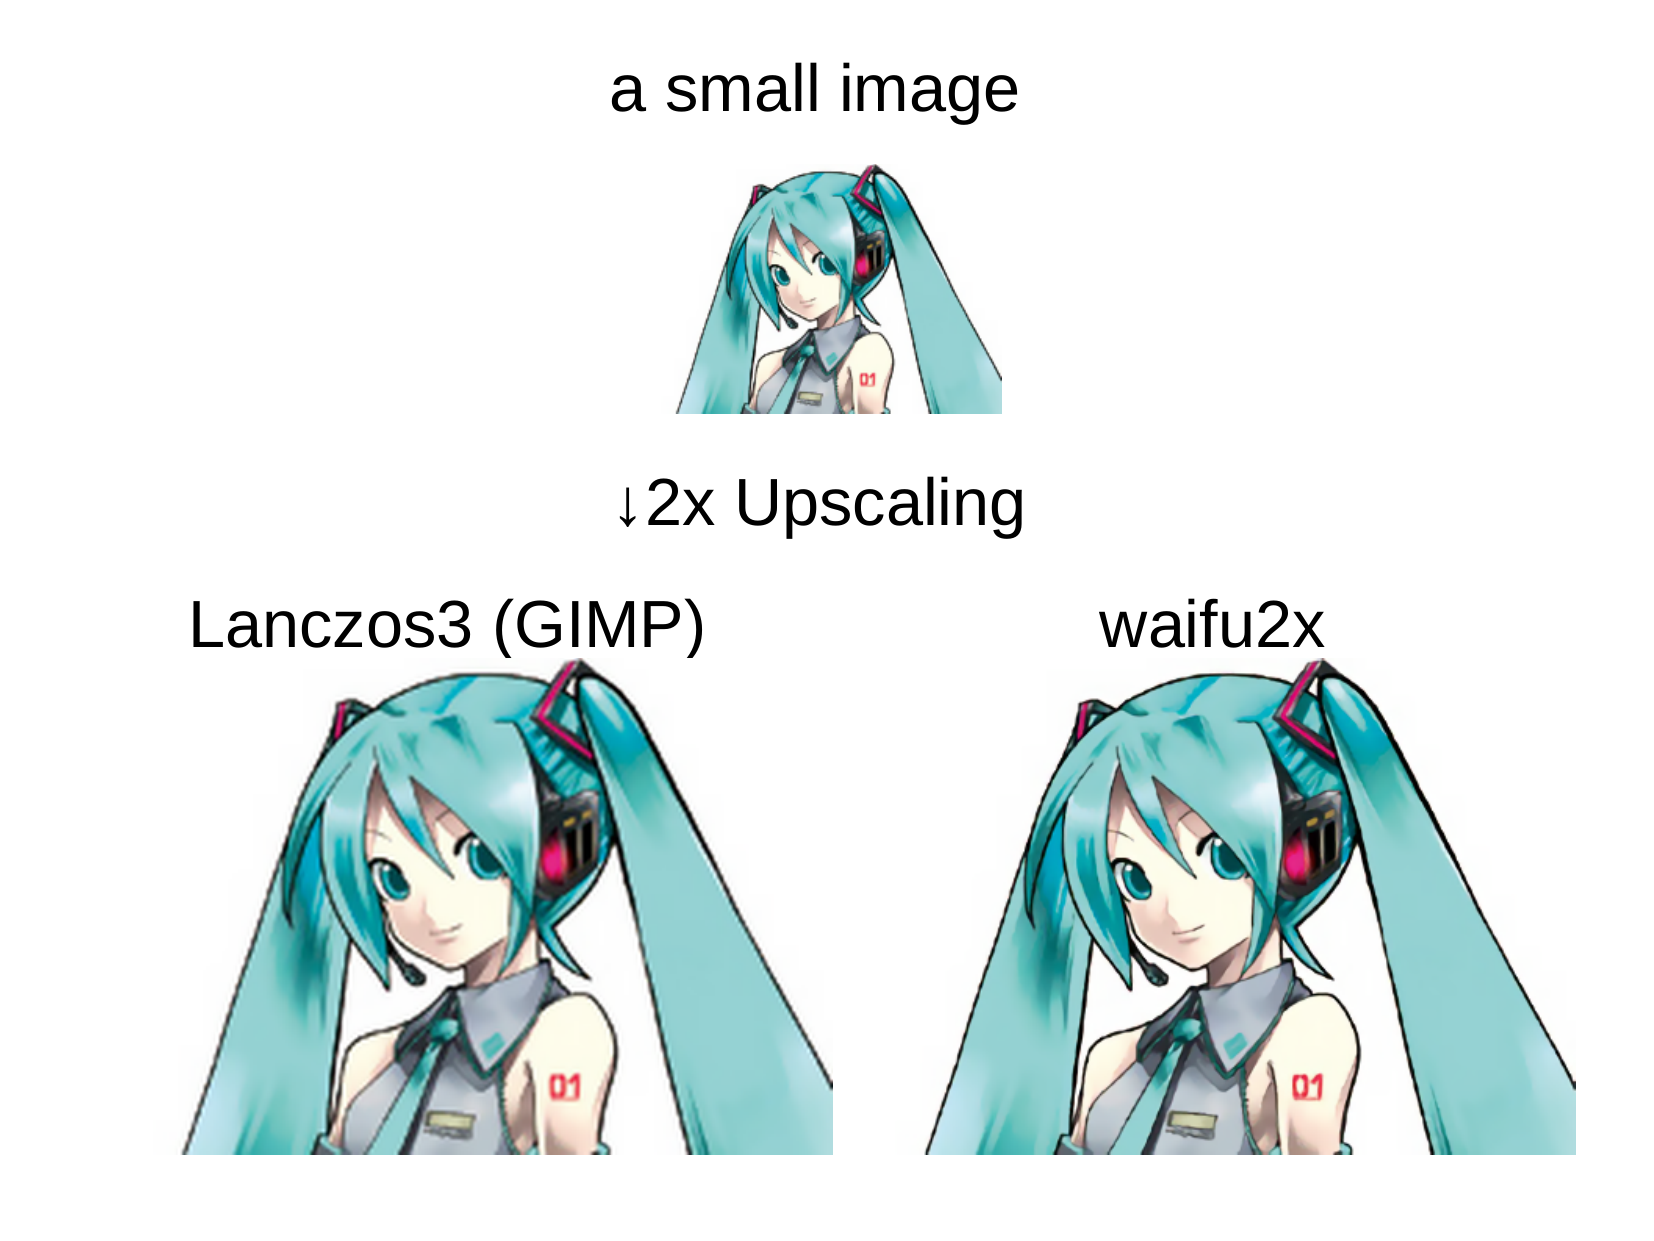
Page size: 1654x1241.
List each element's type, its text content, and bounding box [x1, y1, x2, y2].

picture [645, 164, 1002, 414]
text_box waifu2x [914, 569, 1511, 658]
picture [120, 658, 833, 1156]
text_box Lanczos3 (GIMP) [149, 549, 746, 658]
picture [862, 658, 1576, 1156]
subtitle a small image [59, 50, 1571, 201]
text_box ↓2x Upscaling [64, 464, 1575, 615]
